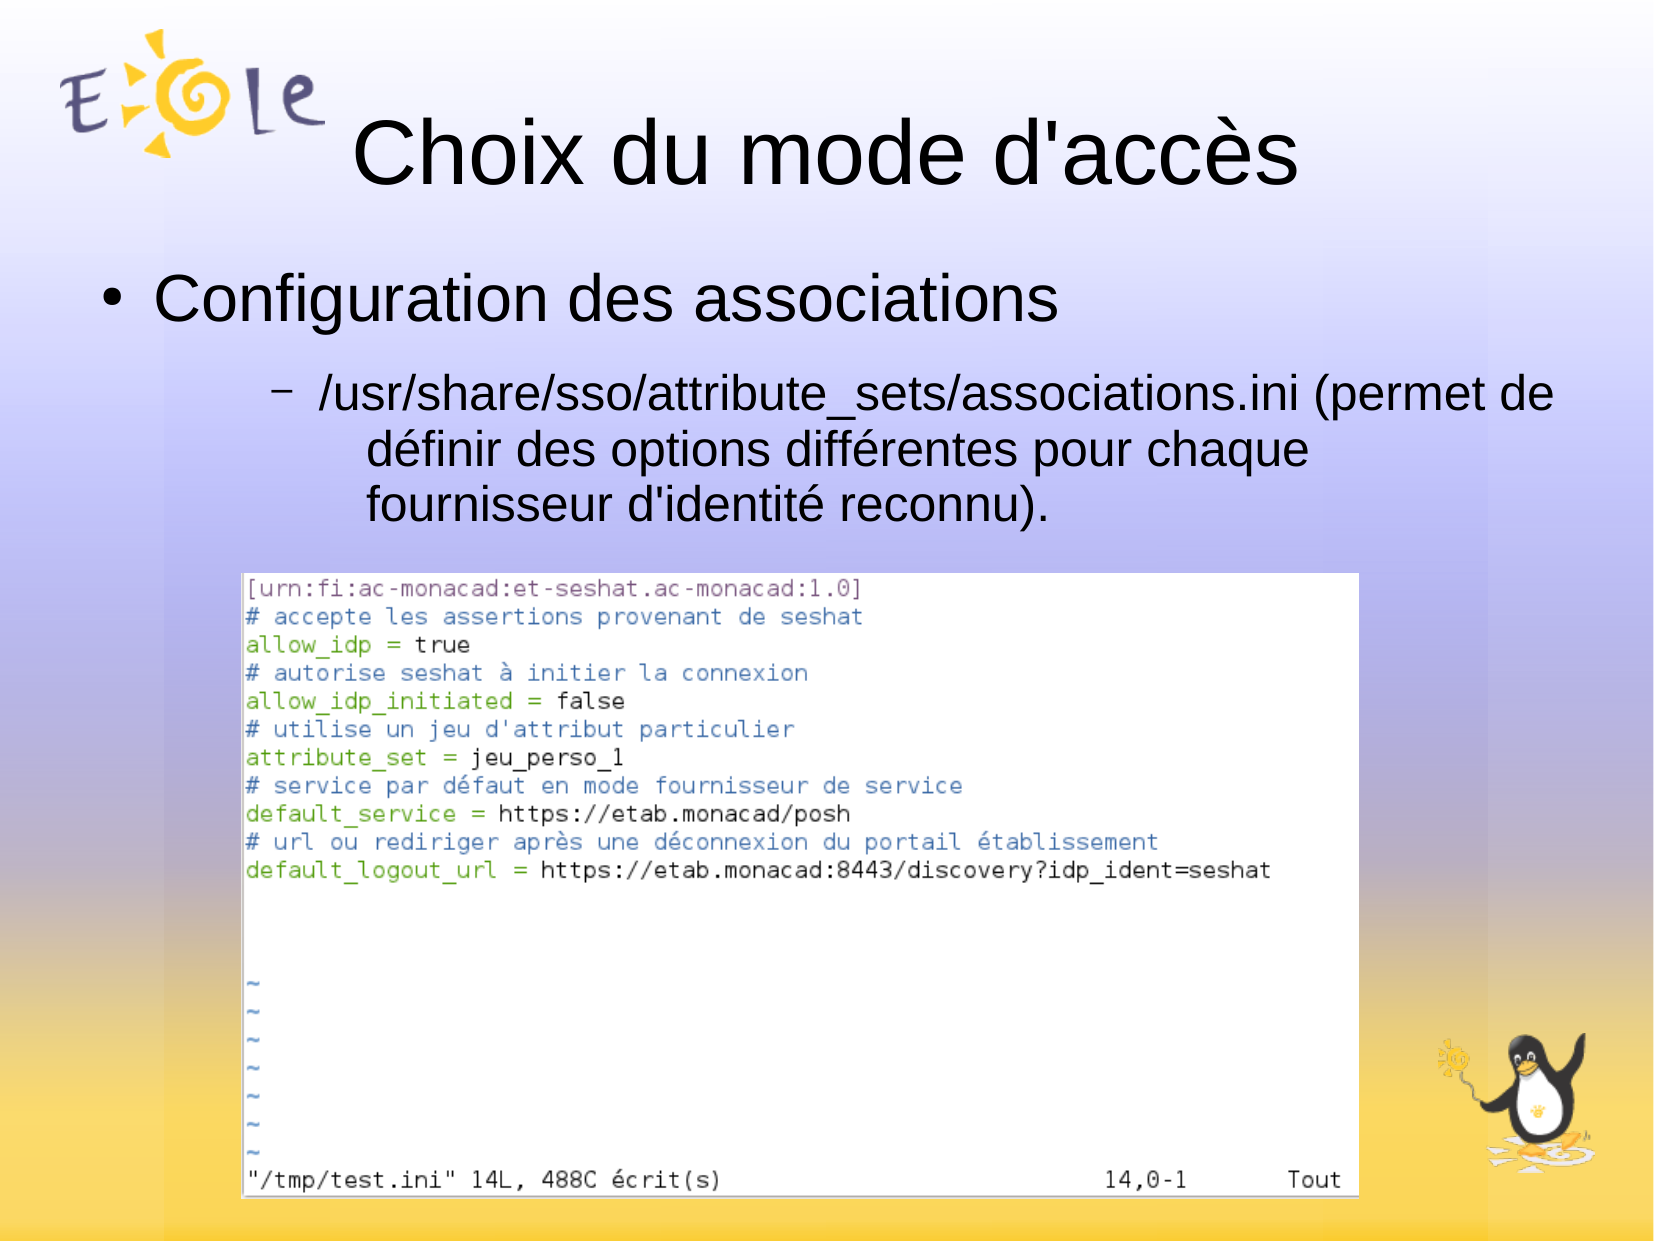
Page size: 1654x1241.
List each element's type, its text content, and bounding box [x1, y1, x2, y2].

picture [0, 0, 1654, 1241]
title Choix du mode d'accès [82, 49, 1571, 257]
list Configuration des associations /usr/share/sso/attribute_sets/associations.ini (permet de définir des options différentes pour chaque fournisseur d'identité reconnu). [82, 260, 1571, 1080]
